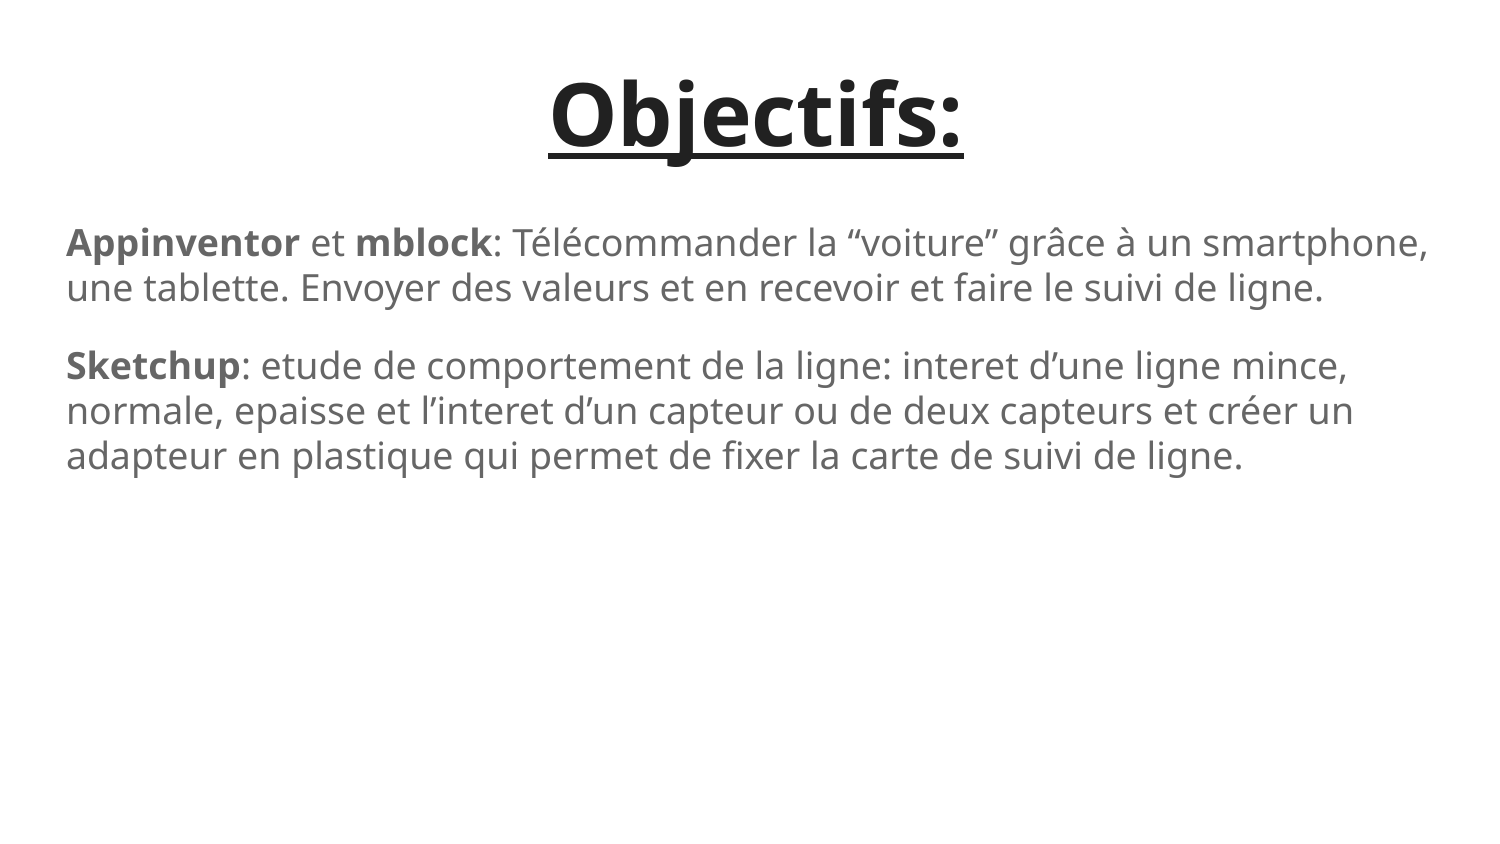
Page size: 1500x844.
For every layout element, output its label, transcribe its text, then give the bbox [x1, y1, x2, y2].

title Objectifs: [57, 43, 1456, 176]
list Appinventor et mblock: Télécommander la “voiture” grâce à un smartphone, une tablette. Envoyer des valeurs et en recevoir et faire le suivi de ligne. Sketchup: etude de comportement de la ligne: interet d’une ligne mince, normale, epaisse et l’interet d’un capteur ou de deux capteurs et créer un adapteur en plastique qui permet de fixer la carte de suivi de ligne. [51, 203, 1449, 752]
